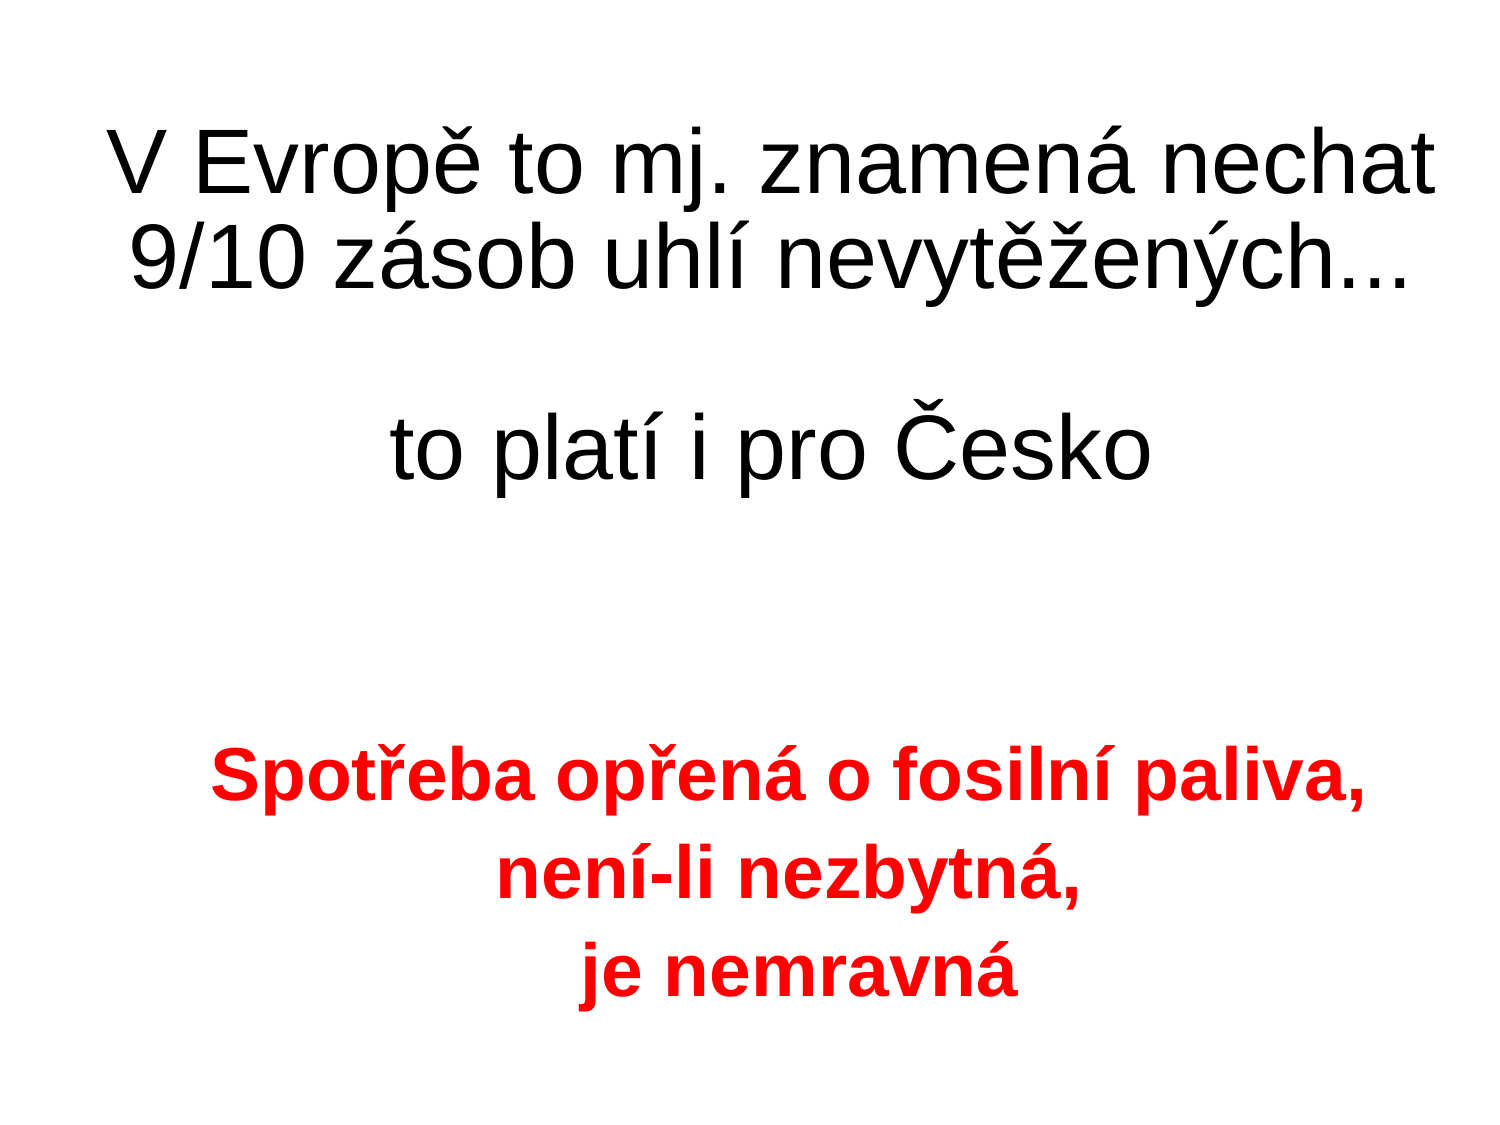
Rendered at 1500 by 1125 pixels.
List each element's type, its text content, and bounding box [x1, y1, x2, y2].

text_box Spotřeba opřená o fosilní paliva, není-li nezbytná, je nemravná [29, 738, 1500, 1018]
title V Evropě to mj. znamená nechat 9/10 zásob uhlí nevytěžených... to platí i pro Česko [97, 113, 1447, 502]
